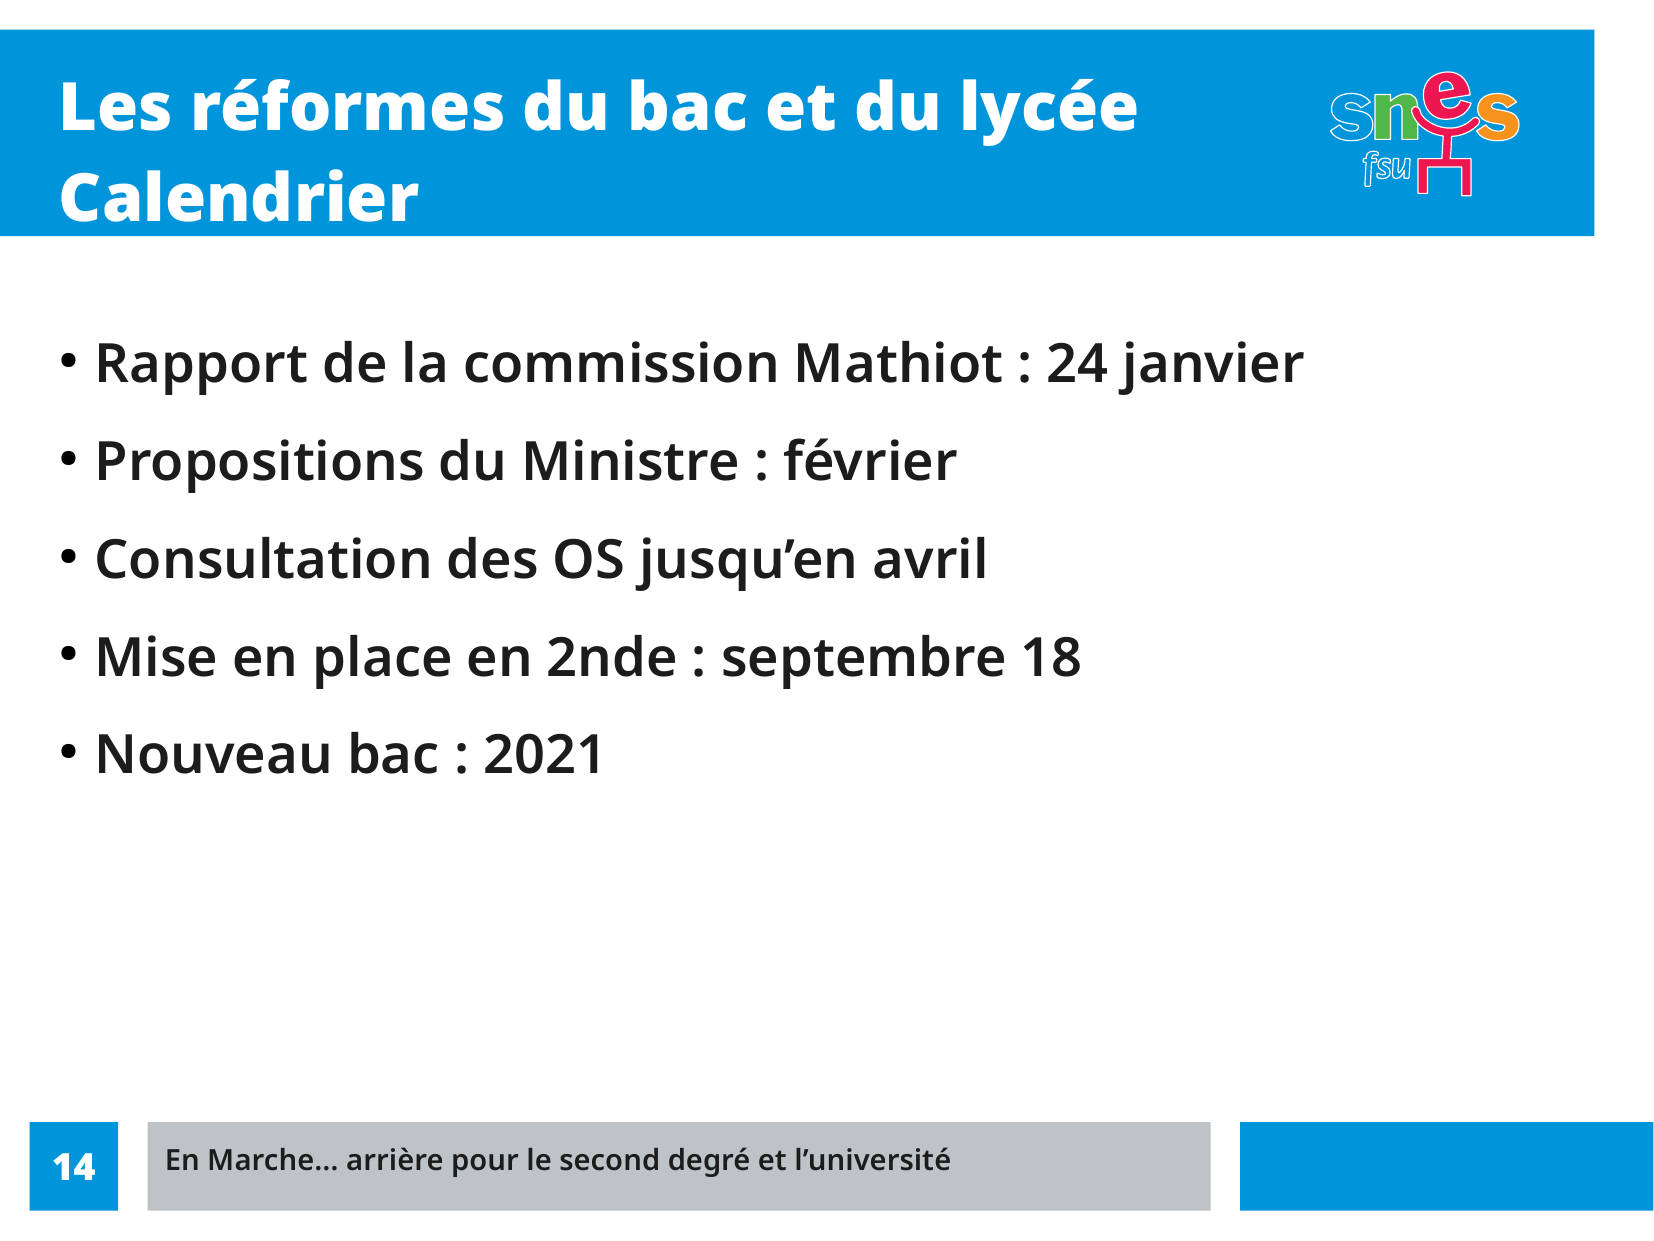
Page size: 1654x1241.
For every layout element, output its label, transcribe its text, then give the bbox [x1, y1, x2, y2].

list En Marche… arrière pour le second degré et l’université [164, 1139, 1183, 1217]
list Rapport de la commission Mathiot : 24 janvier Propositions du Ministre : février Consultation des OS jusqu’en avril Mise en place en 2nde : septembre 18 Nouveau bac : 2021 [59, 324, 1565, 1093]
title Les réformes du bac et du lycée Calendrier [59, 59, 1595, 207]
